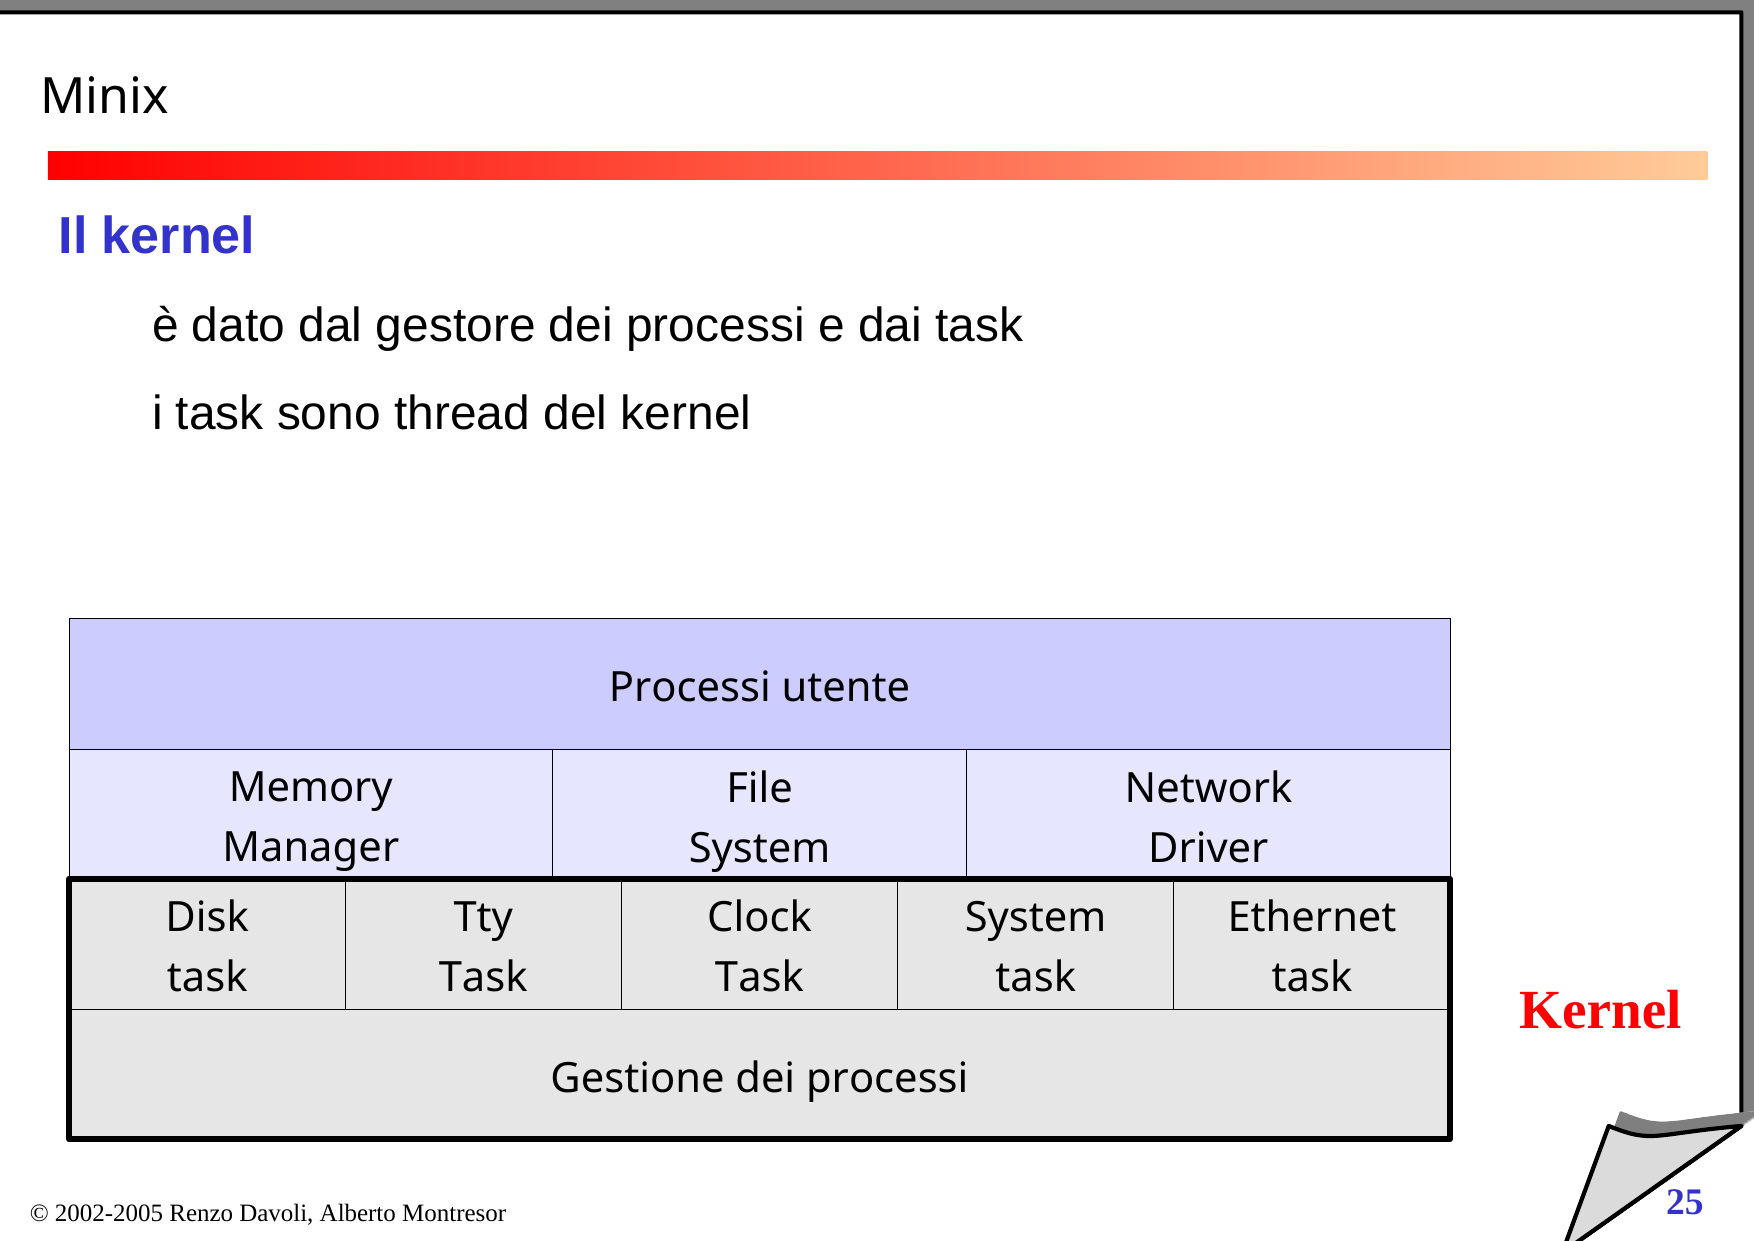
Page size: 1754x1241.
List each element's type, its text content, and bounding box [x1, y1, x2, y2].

text_box Clock Task [621, 882, 897, 1009]
text_box Kernel [1519, 976, 1729, 1042]
text_box Ethernet task [1173, 882, 1447, 1009]
text_box Tty Task [345, 882, 621, 1009]
text_box Disk task [72, 882, 345, 1009]
text_box Network Driver [966, 815, 1451, 876]
title Minix [40, 49, 1714, 144]
text_box Gestione dei processi [72, 1009, 1447, 1136]
text_box System task [897, 882, 1173, 1009]
text_box Memory Manager [69, 815, 552, 876]
text_box File System [552, 815, 966, 876]
list Il kernel è dato dal gestore dei processi e dai task i task sono thread del kernel [58, 206, 1696, 815]
